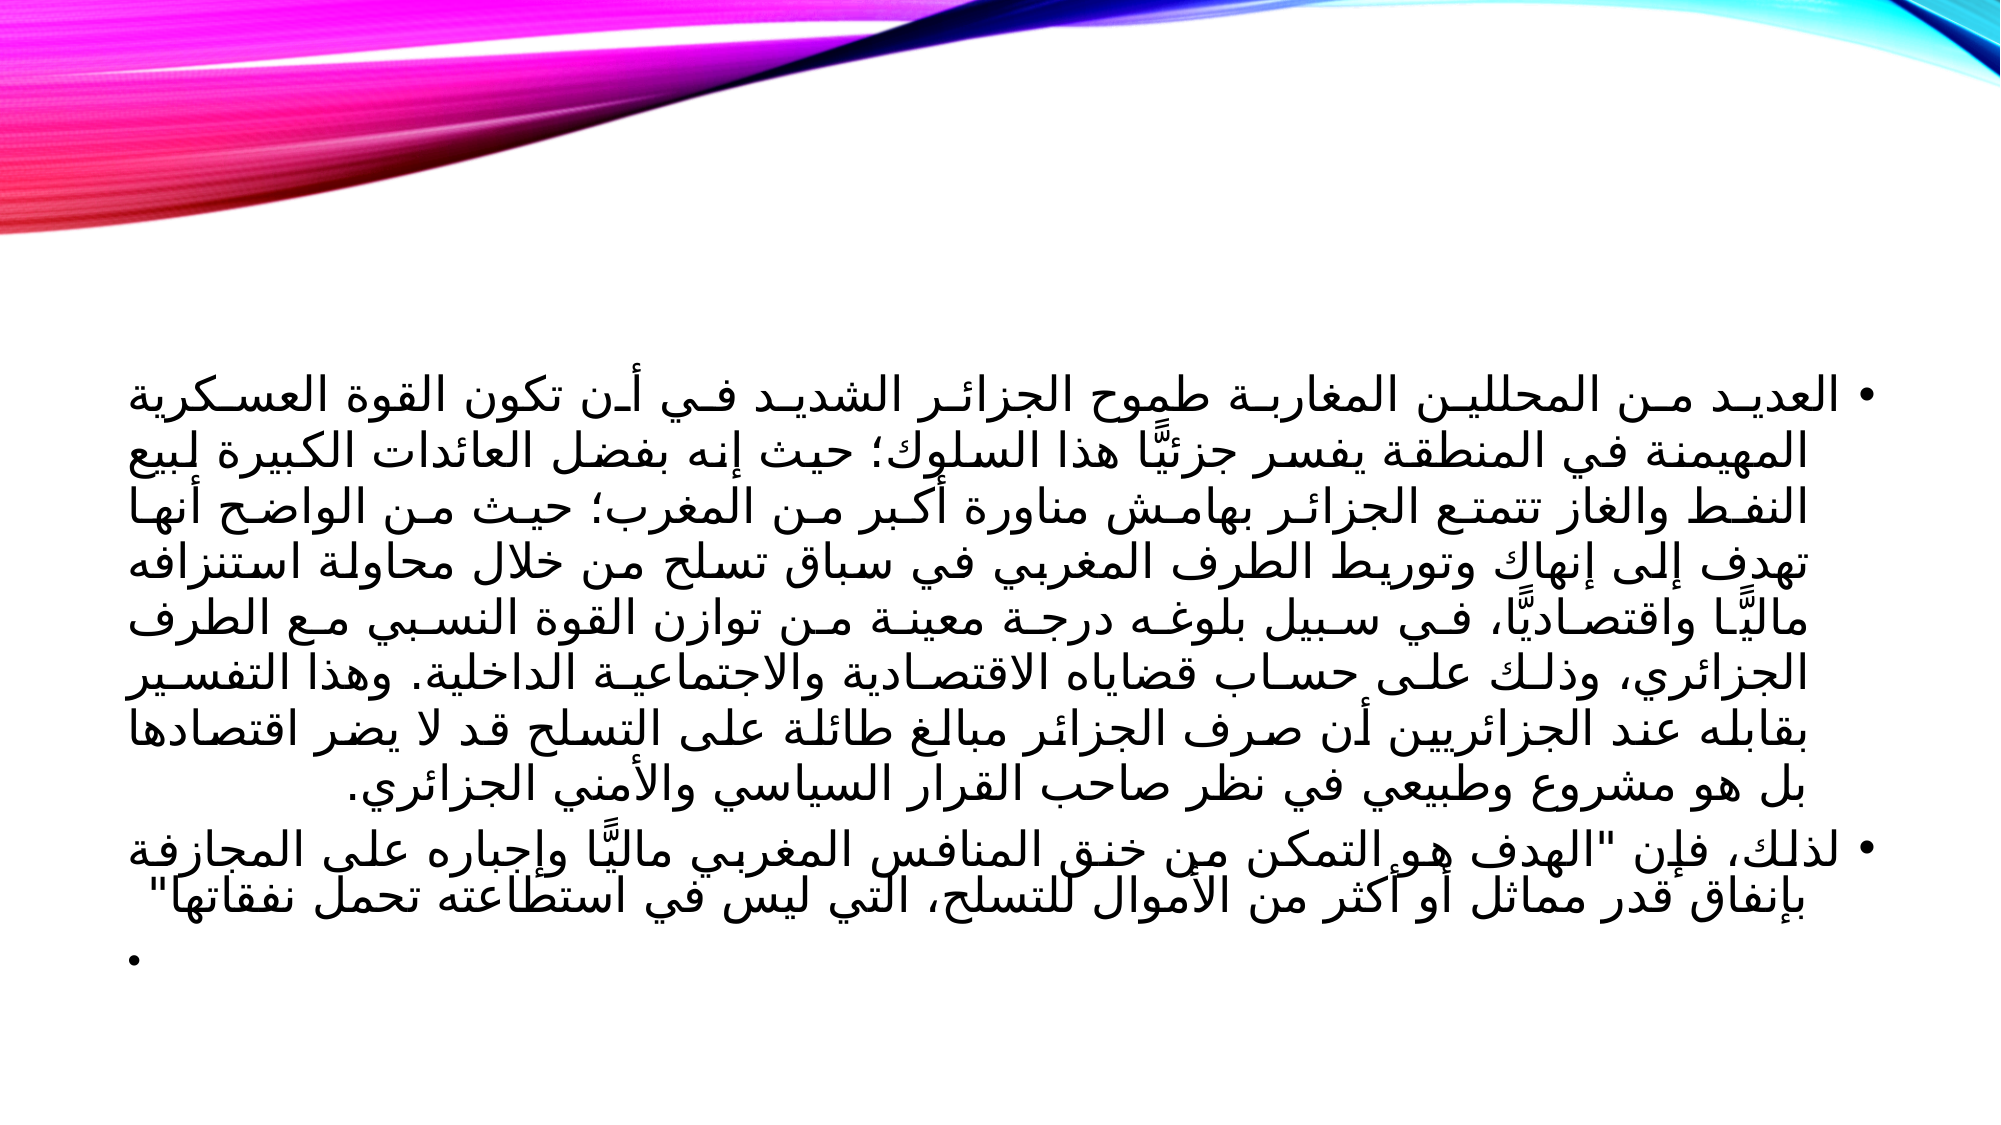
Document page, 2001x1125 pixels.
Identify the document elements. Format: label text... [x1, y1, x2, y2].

list العديد من المحللين المغاربة طموح الجزائر الشديد في أن تكون القوة العسكرية المهيمنة في المنطقة يفسر جزئيًّا هذا السلوك؛ حيث إنه بفضل العائدات الكبيرة لبيع النفط والغاز تتمتع الجزائر بهامش مناورة أكبر من المغرب؛ حيث من الواضح أنها تهدف إلى إنهاك وتوريط الطرف المغربي في سباق تسلح من خلال محاولة استنزافه ماليًّا واقتصاديًّا، في سبيل بلوغه درجة معينة من توازن القوة النسبي مع الطرف الجزائري، وذلك على حساب قضاياه الاقتصادية والاجتماعية الداخلية. وهذا التفسير بقابله عند الجزائريين أن صرف الجزائر مبالغ طائلة على التسلح قد لا يضر اقتصادها بل هو مشروع وطبيعي في نظر صاحب القرار السياسي والأمني الجزائري. لذلك، فإن "الهدف هو التمكن من خنق المنافس المغربي ماليًّا وإجباره على المجازفة بإنفاق قدر مماثل أو أكثر من الأموال للتسلح، التي ليس في استطاعته تحمل نفقاتها" [112, 360, 1888, 1021]
